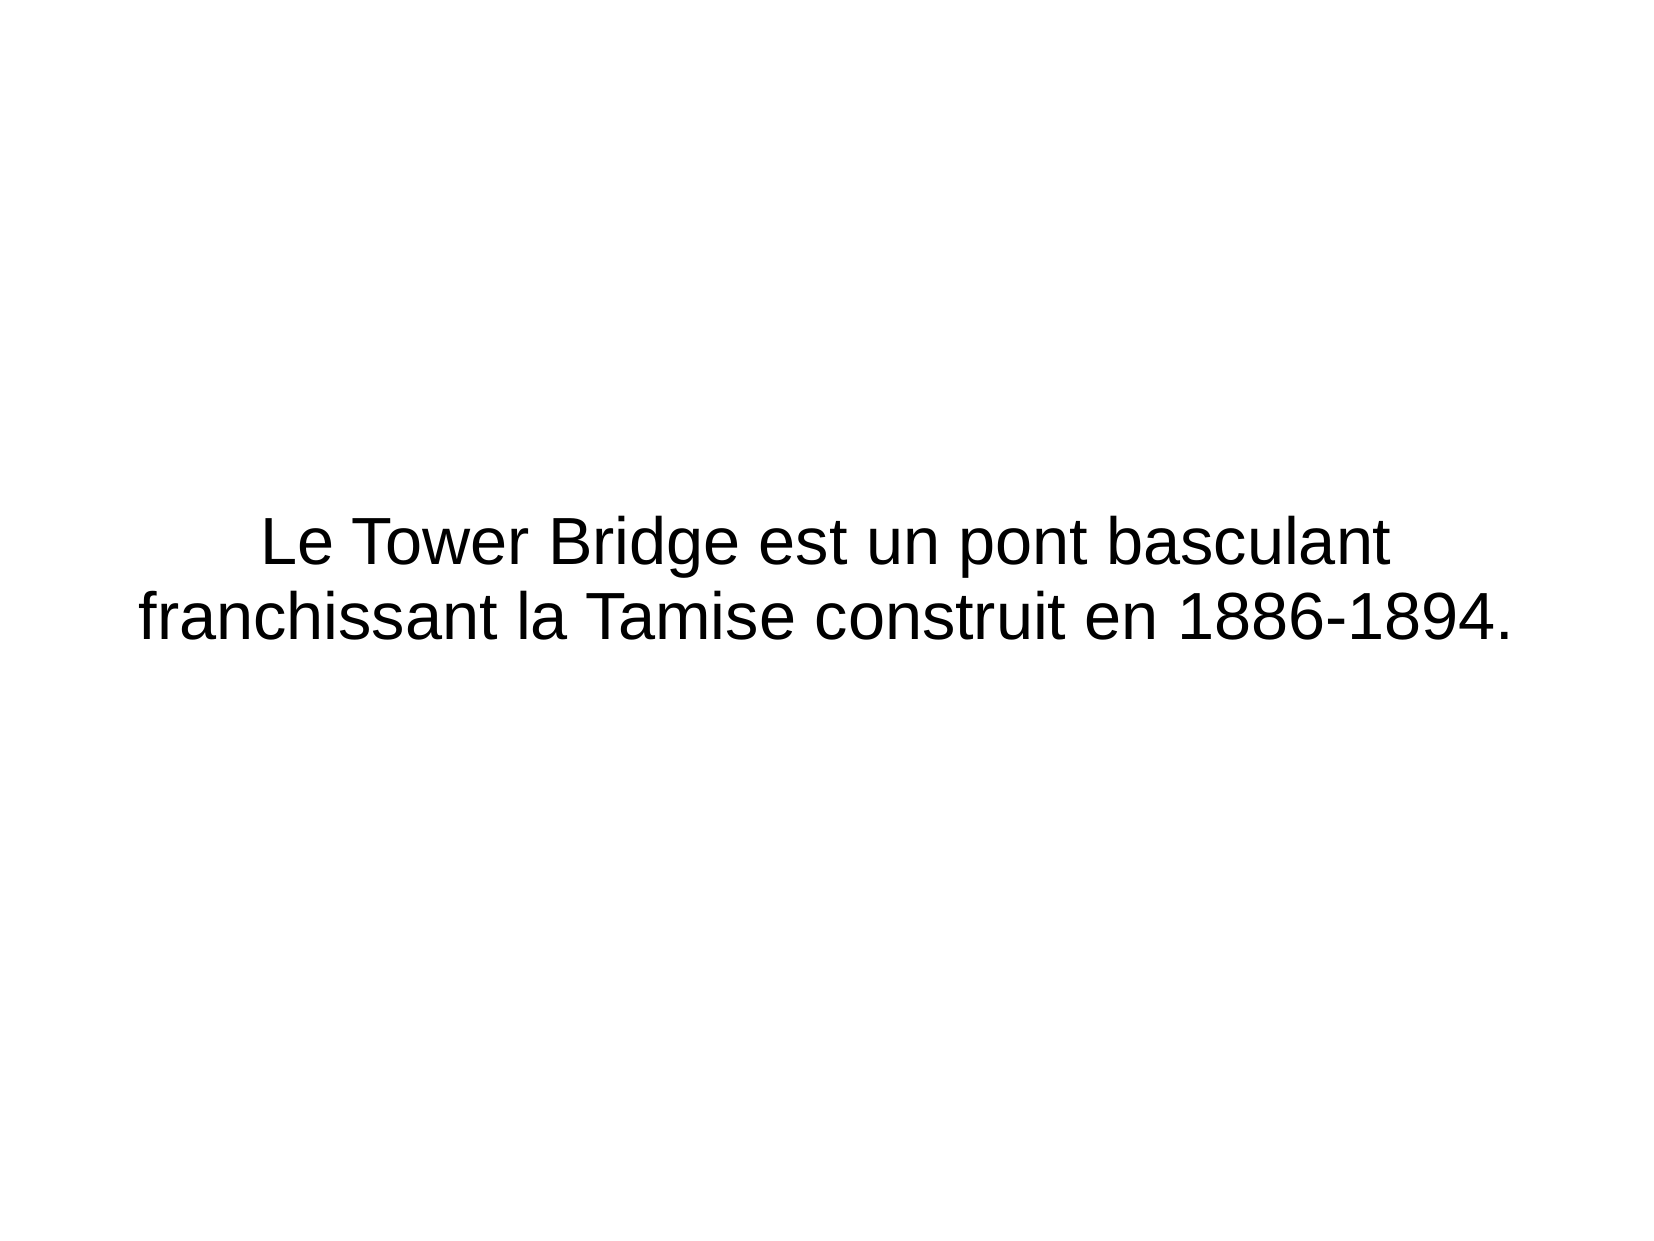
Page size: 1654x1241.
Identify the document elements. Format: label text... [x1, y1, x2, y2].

subtitle Le Tower Bridge est un pont basculant franchissant la Tamise construit en 1886-1894. [82, 49, 1571, 1109]
